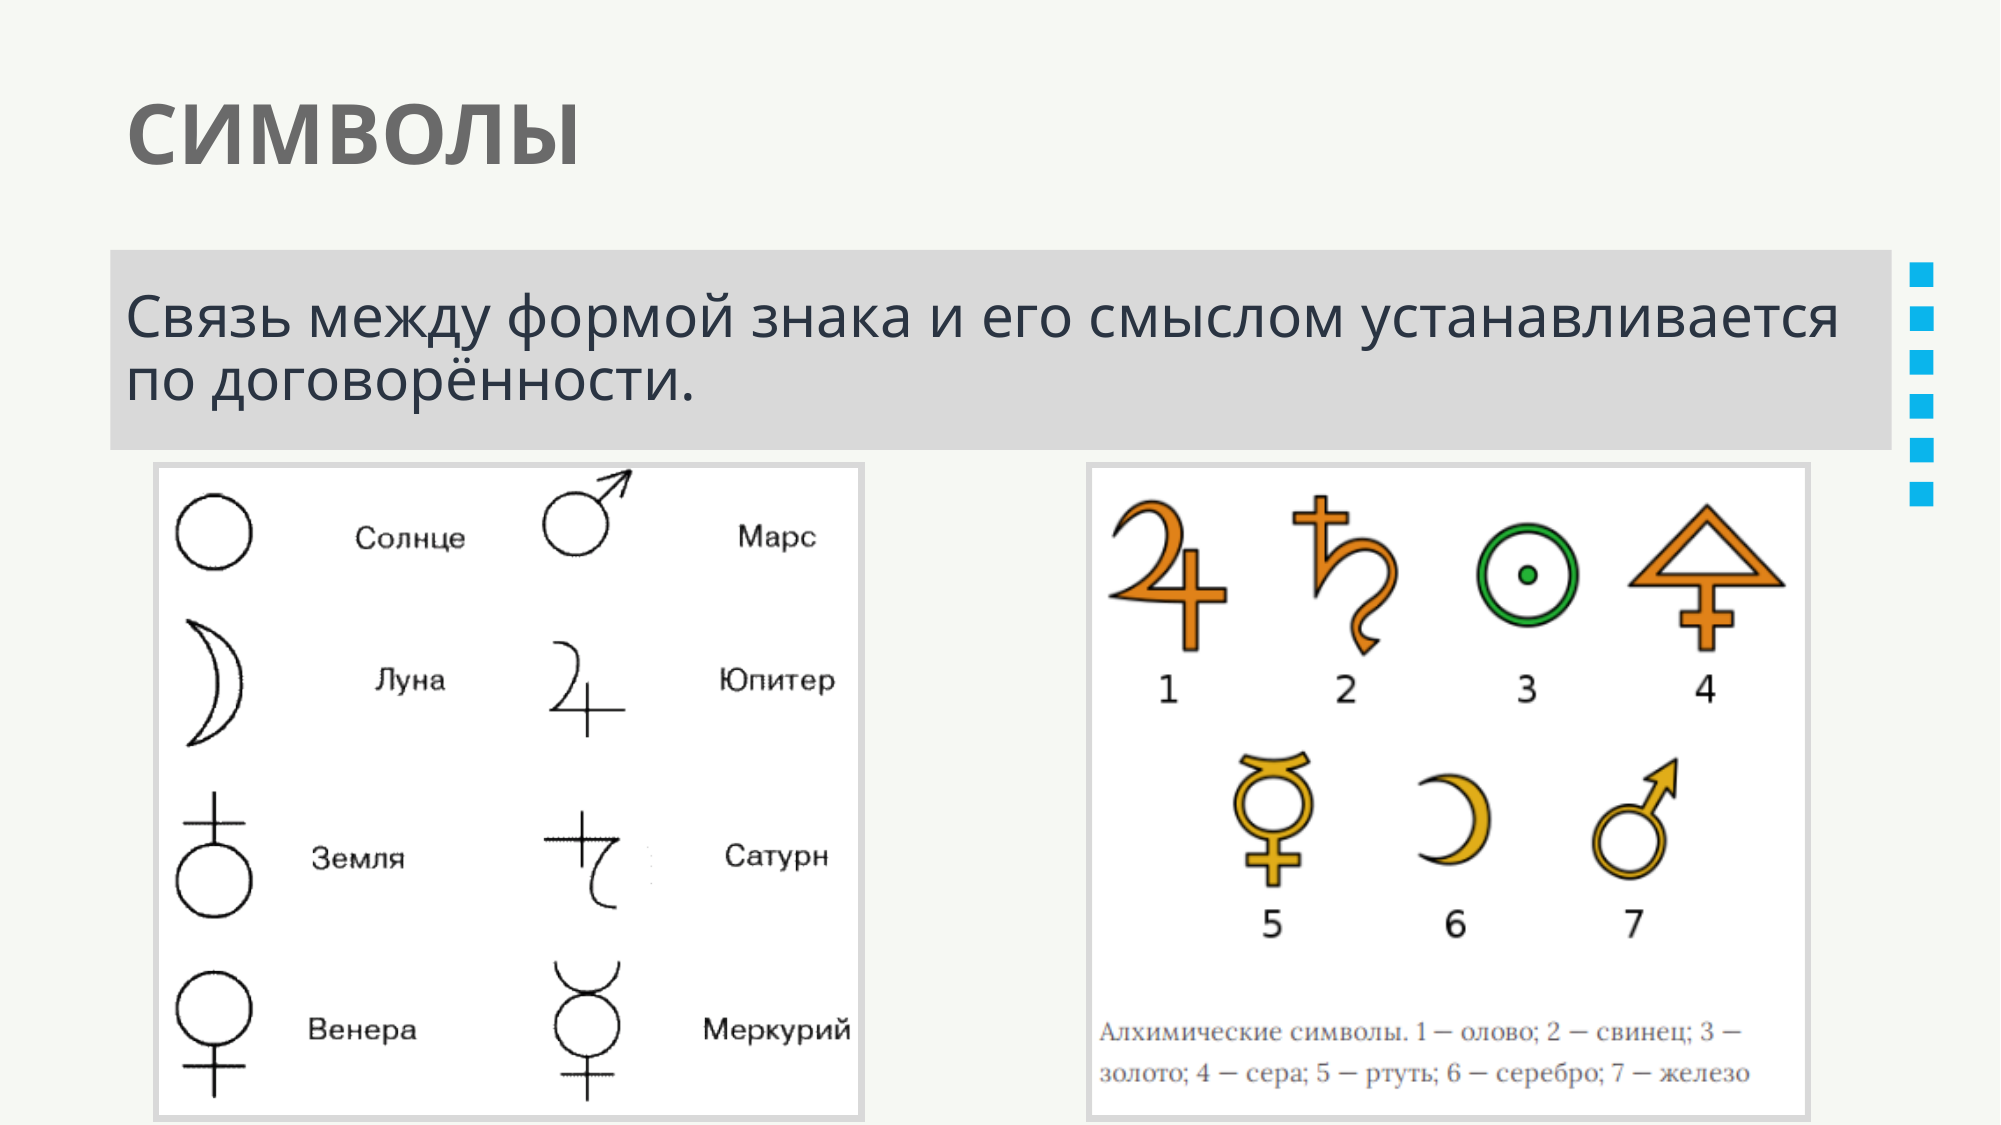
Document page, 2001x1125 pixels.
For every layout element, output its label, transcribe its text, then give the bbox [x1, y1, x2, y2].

title СИМВОЛЫ [110, 67, 1892, 208]
picture [1092, 468, 1805, 1116]
picture [159, 468, 859, 1116]
list Связь между формой знака и его смыслом устанавливается по договорённости. [110, 249, 1892, 450]
